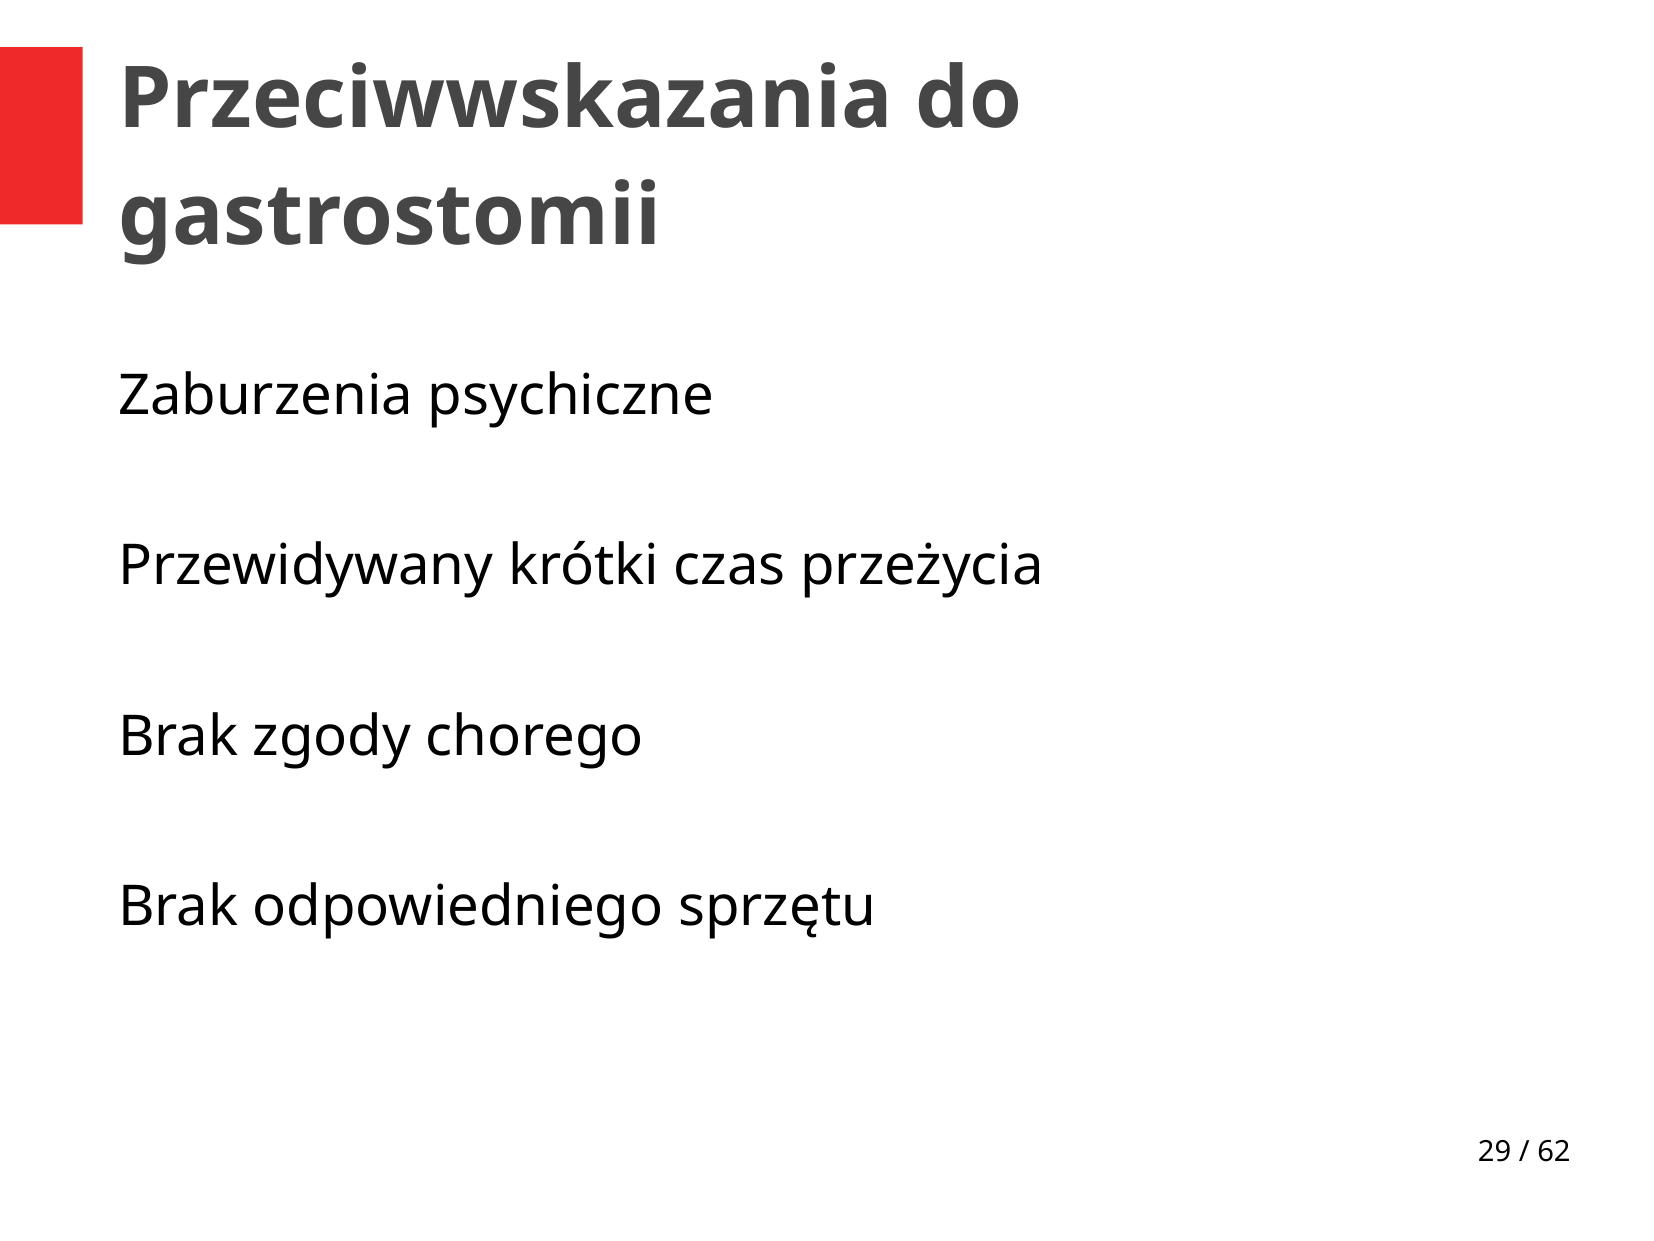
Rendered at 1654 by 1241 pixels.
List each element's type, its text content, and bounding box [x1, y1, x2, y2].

title Przeciwwskazania do gastrostomii [118, 49, 1571, 257]
list Zaburzenia psychiczne Przewidywany krótki czas przeżycia Brak zgody chorego Brak odpowiedniego sprzętu [118, 354, 1536, 1074]
